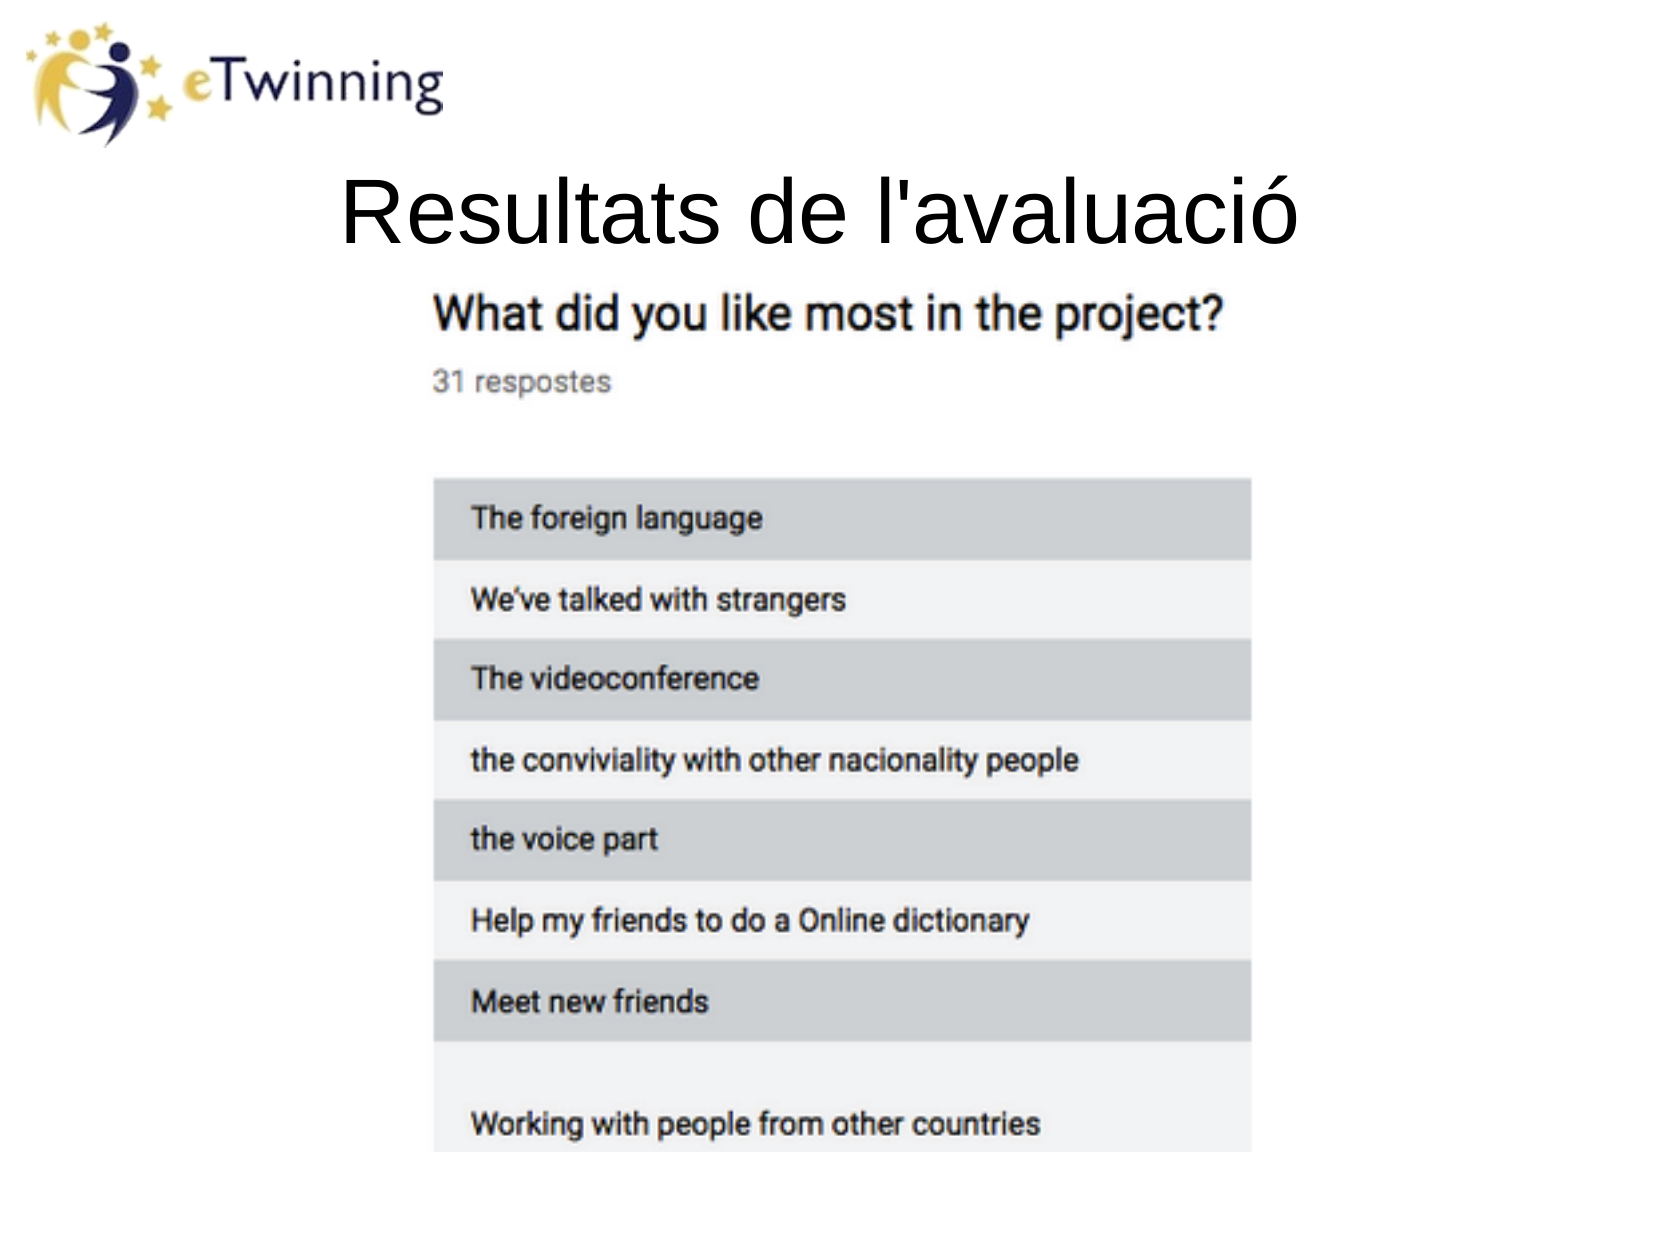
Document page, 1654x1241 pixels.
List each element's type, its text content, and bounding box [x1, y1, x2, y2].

title Resultats de l'avaluació [76, 127, 1565, 296]
picture [413, 278, 1263, 1152]
picture [26, 20, 443, 148]
